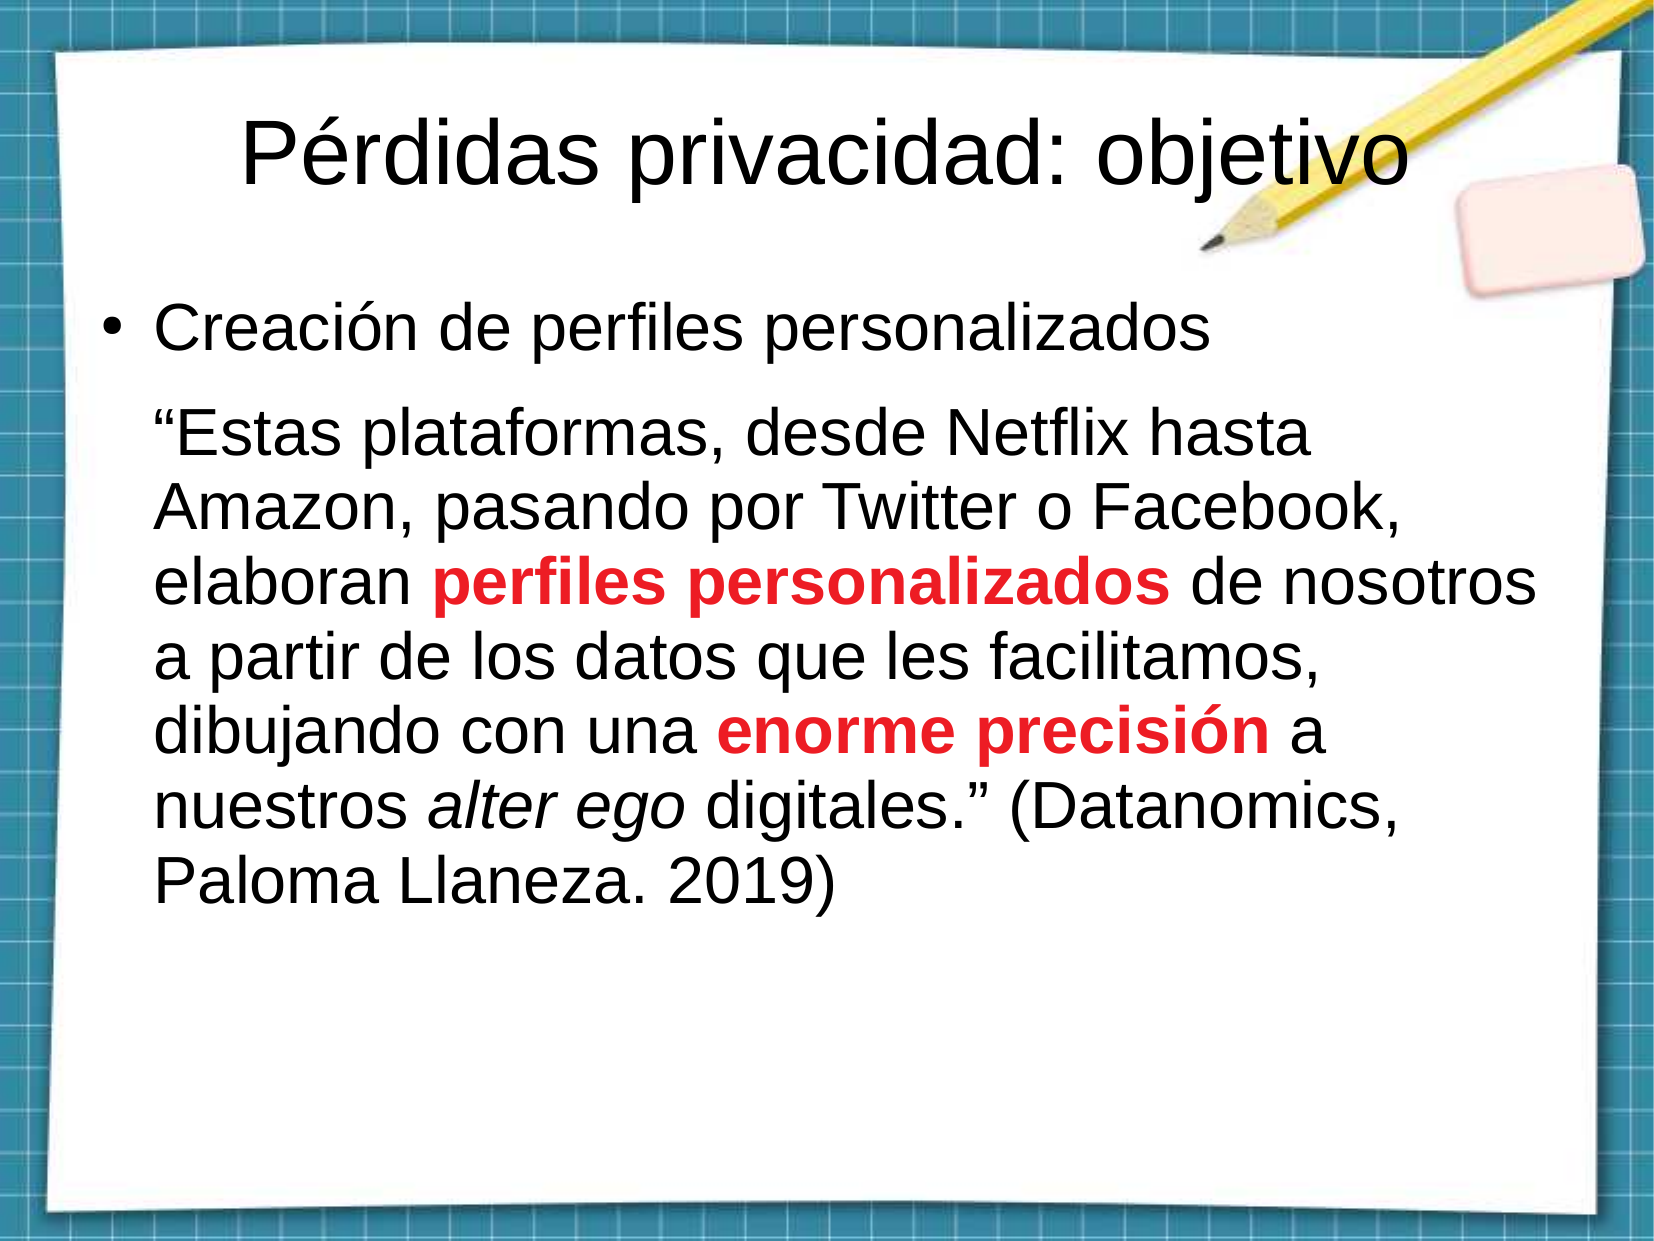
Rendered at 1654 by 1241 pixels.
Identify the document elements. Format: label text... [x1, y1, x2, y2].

title Pérdidas privacidad: objetivo [82, 49, 1571, 257]
picture [0, 0, 1654, 1241]
list Creación de perfiles personalizados “Estas plataformas, desde Netflix hasta Amazon, pasando por Twitter o Facebook, elaboran perfiles personalizados de nosotros a partir de los datos que les facilitamos, dibujando con una enorme precisión a nuestros alter ego digitales.” (Datanomics, Paloma Llaneza. 2019) [82, 290, 1571, 1010]
